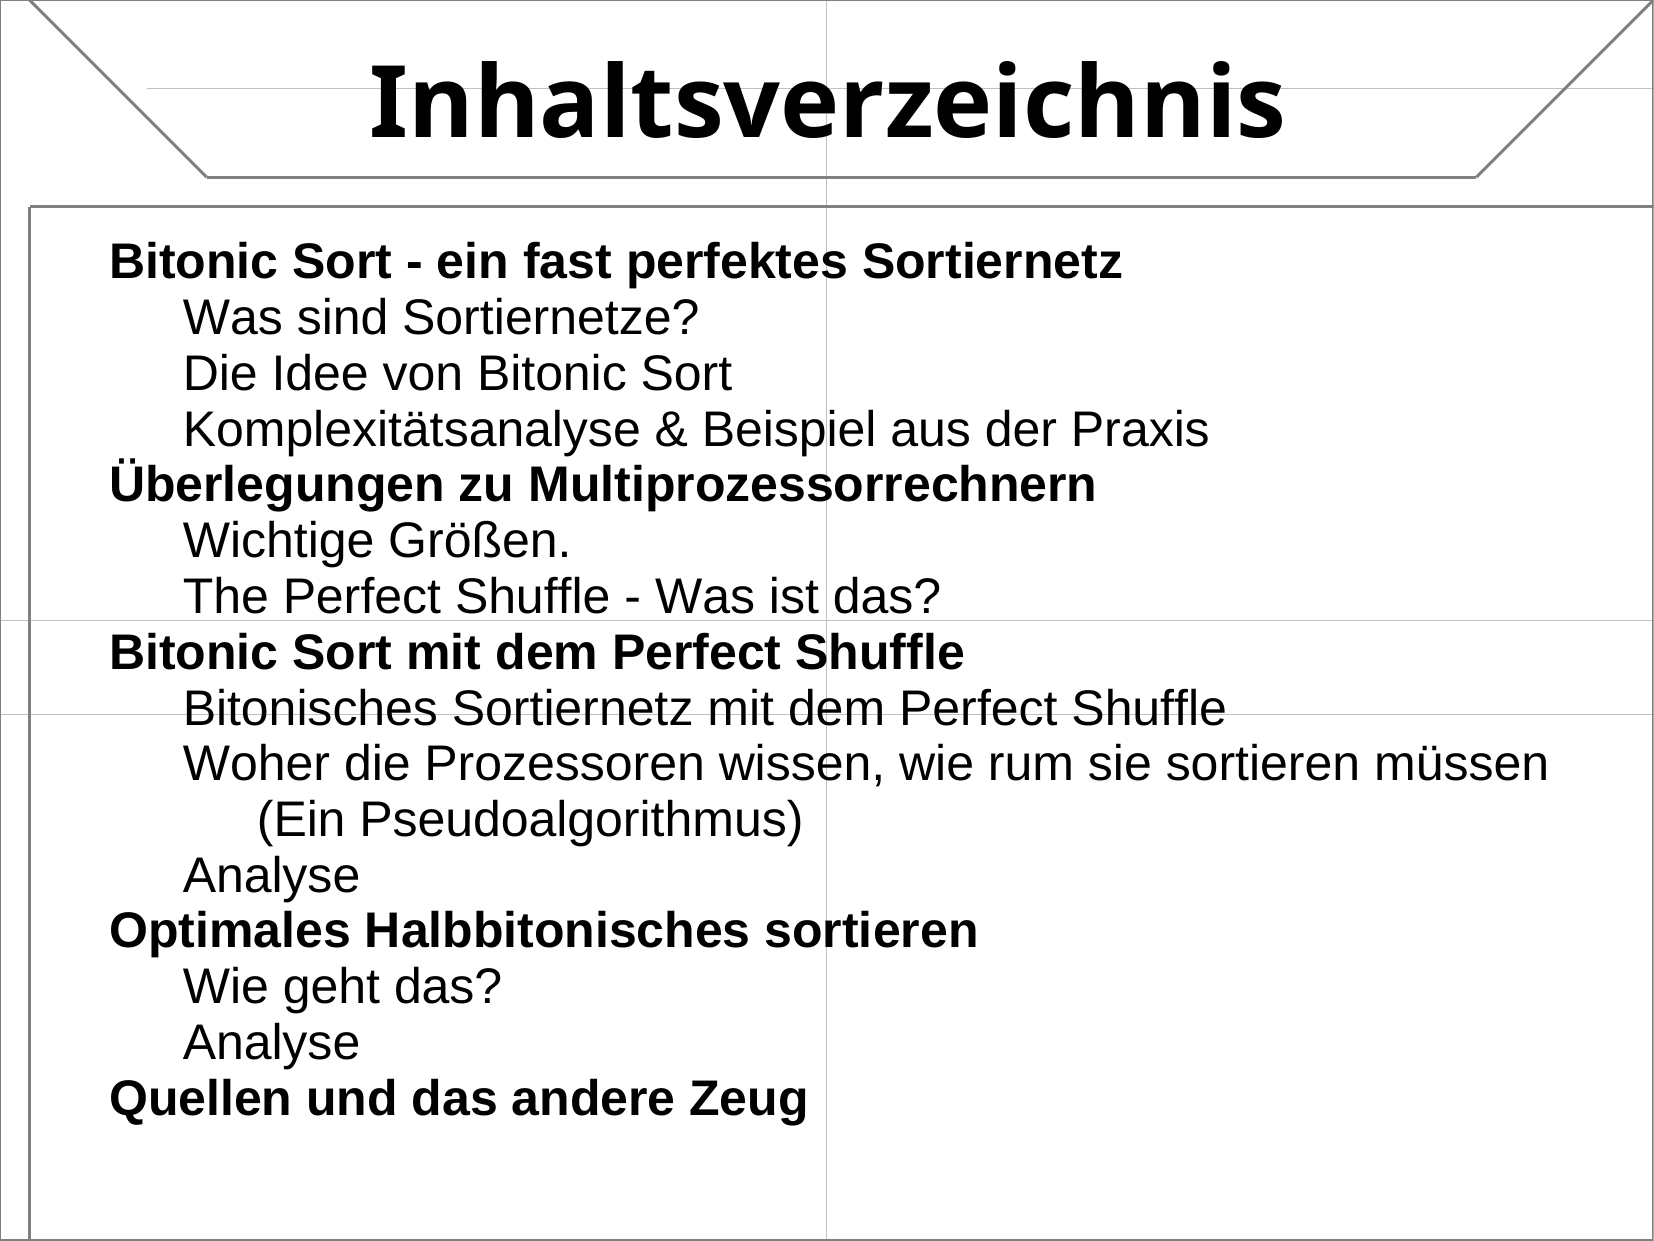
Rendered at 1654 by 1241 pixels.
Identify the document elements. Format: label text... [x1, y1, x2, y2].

text_box Inhaltsverzeichnis [442, 23, 1214, 153]
text_box Bitonic Sort - ein fast perfektes Sortiernetz Was sind Sortiernetze? Die Idee von Bitonic Sort Komplexitätsanalyse & Beispiel aus der Praxis Überlegungen zu Multiprozessorrechnern Wichtige Größen. The Perfect Shuffle - Was ist das? Bitonic Sort mit dem Perfect Shuffle Bitonisches Sortiernetz mit dem Perfect Shuffle Woher die Prozessoren wissen, wie rum sie sortieren müssen (Ein Pseudoalgorithmus) Analyse Optimales Halbbitonisches sortieren Wie geht das? Analyse Quellen und das andere Zeug [94, 226, 1565, 1140]
